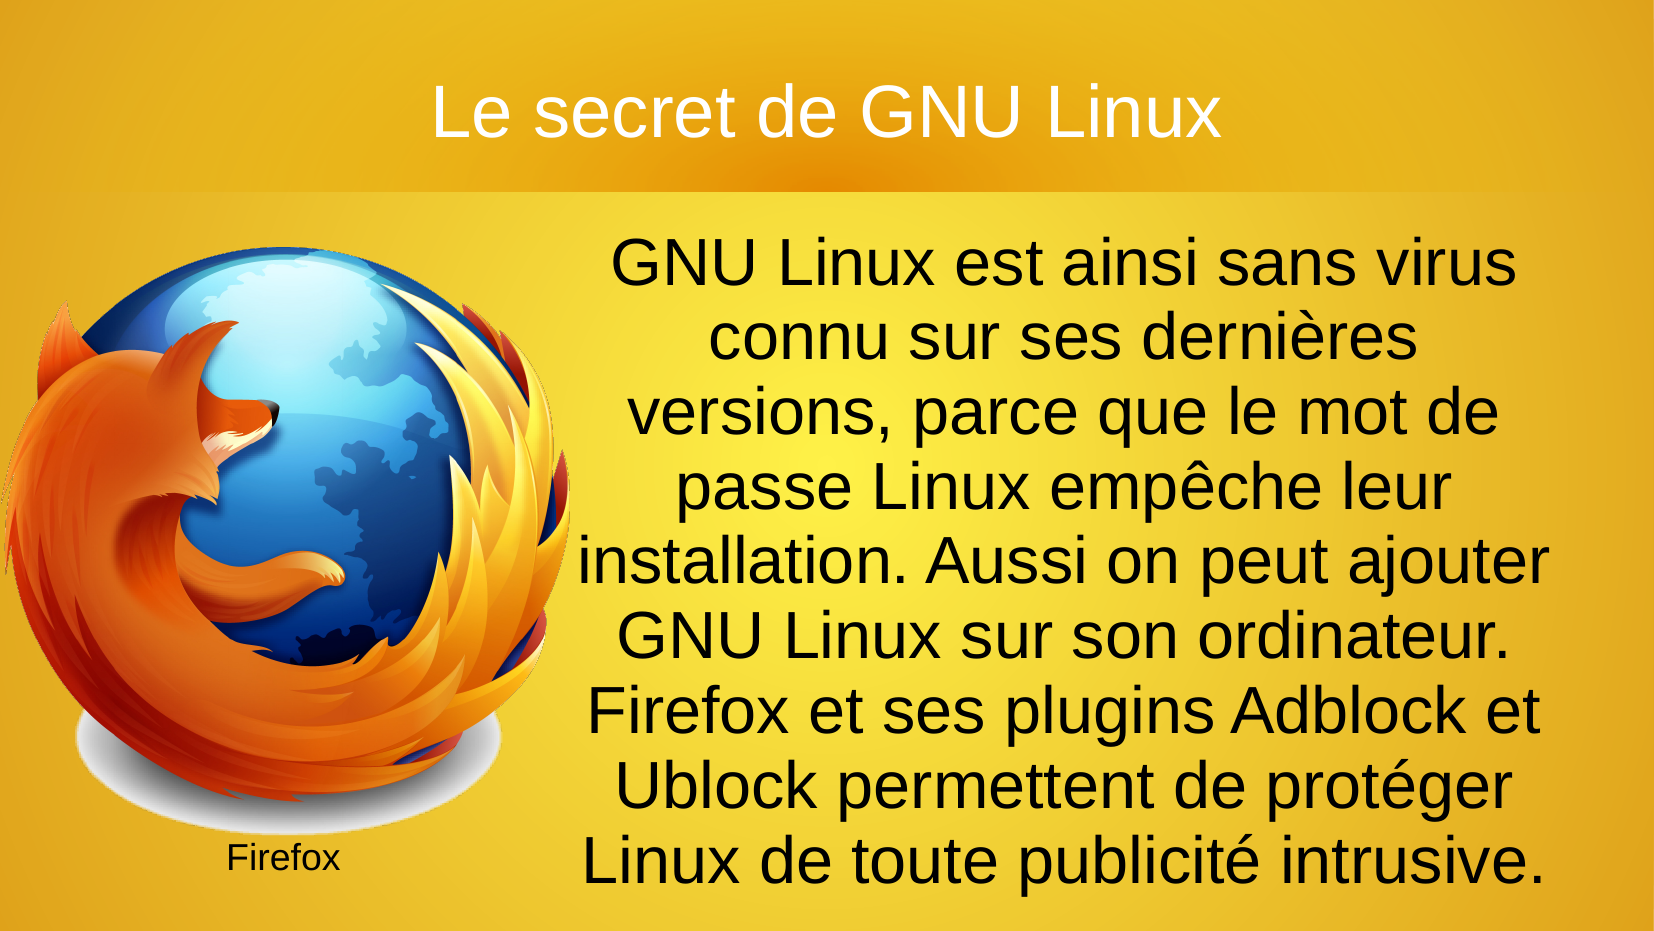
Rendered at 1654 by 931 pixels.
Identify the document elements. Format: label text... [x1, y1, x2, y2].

title Le secret de GNU Linux [82, 35, 1571, 189]
text_box Firefox [47, 829, 520, 886]
subtitle GNU Linux est ainsi sans virus connu sur ses dernières versions, parce que le mot de passe Linux empêche leur installation. Aussi on peut ajouter GNU Linux sur son ordinateur. Firefox et ses plugins Adblock et Ublock permettent de protéger Linux de toute publicité intrusive. [570, 149, 1560, 931]
picture [1, 247, 571, 836]
